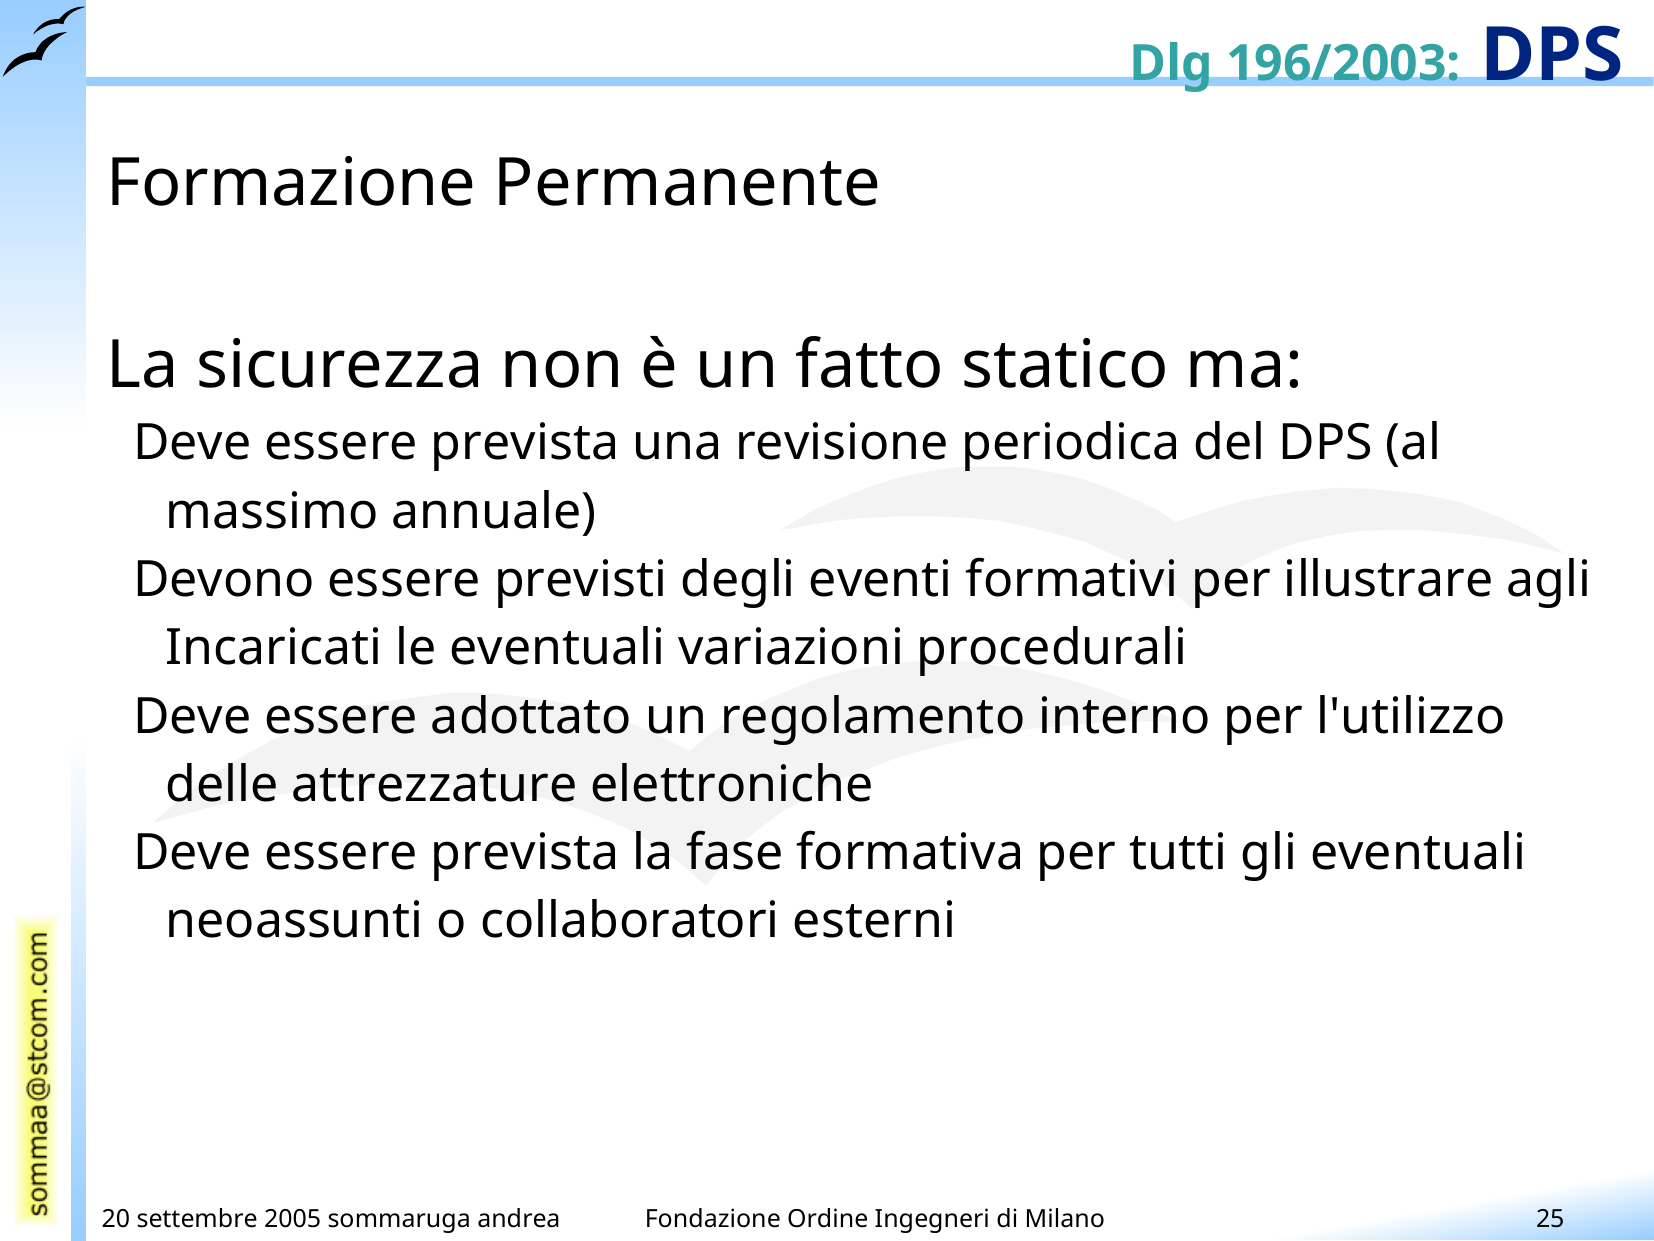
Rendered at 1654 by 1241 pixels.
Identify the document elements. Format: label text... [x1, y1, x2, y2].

title Dlg 196/2003: DPS [85, 0, 1654, 104]
picture [12, 915, 60, 1228]
list Formazione Permanente La sicurezza non è un fatto statico ma: Deve essere prevista una revisione periodica del DPS (al massimo annuale) Devono essere previsti degli eventi formativi per illustrare agli Incaricati le eventuali variazioni procedurali Deve essere adottato un regolamento interno per l'utilizzo delle attrezzature elettroniche Deve essere prevista la fase formativa per tutti gli eventuali neoassunti o collaboratori esterni [85, 134, 1628, 1163]
